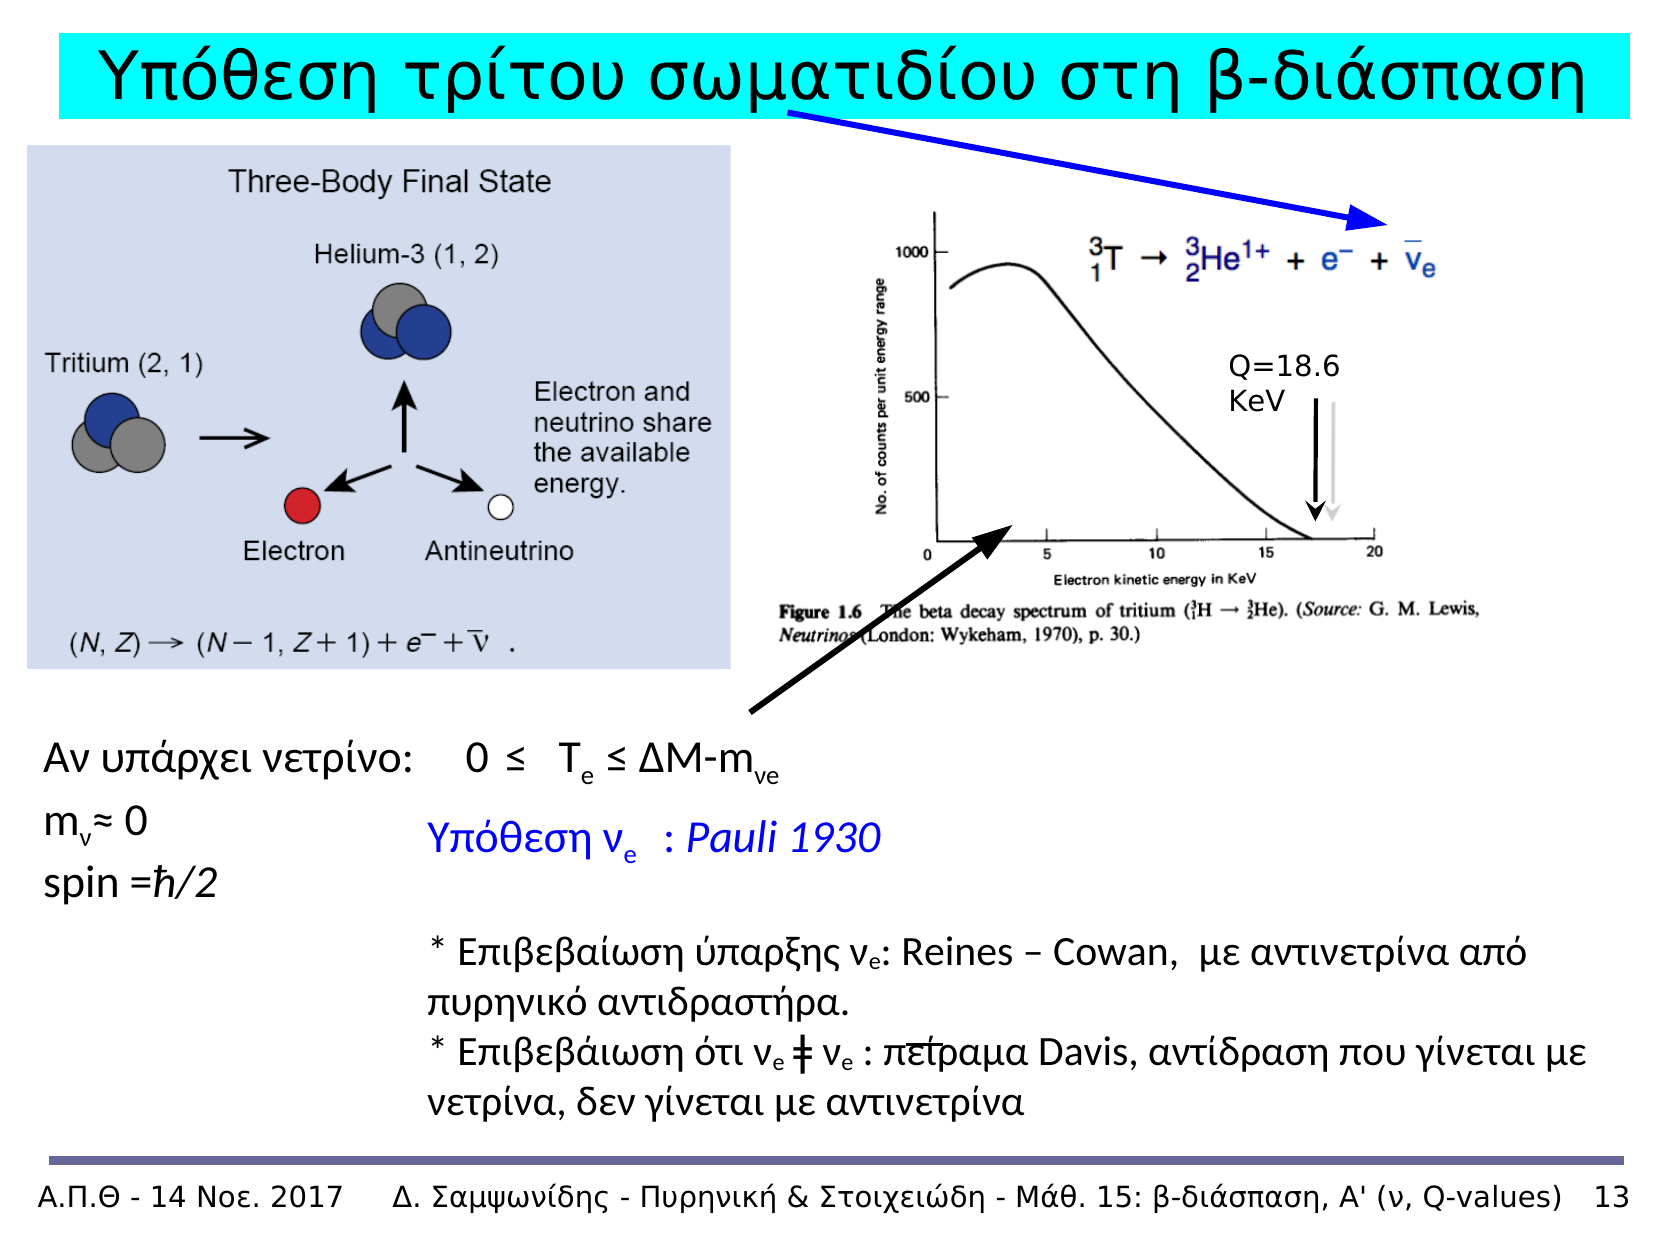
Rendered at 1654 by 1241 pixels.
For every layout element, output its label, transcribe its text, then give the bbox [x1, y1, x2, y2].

text_box Αν υπάρχει νετρίνο: 0 ≤ Te ≤ ΔΜ-mνe mν≈ 0 spin =ħ/2 [28, 719, 1145, 970]
text_box Q=18.6 KeV [1213, 339, 1414, 426]
title Υπόθεση τρίτου σωματιδίου στη β-διάσπαση [59, 33, 1630, 119]
text_box Υπόθεση νe : Pauli 1930 * Επιβεβαίωση ύπαρξης νe: Reines – Cowan, με αντινετρίνα από πυρηνικό αντιδραστήρα. * Επιβεβάιωση ότι νe ǂ νe : πείραμα Davis, αντίδραση που γίνεται με νετρίνα, δεν γίνεται με αντινετρίνα [412, 798, 1654, 1132]
picture [767, 197, 1491, 652]
picture [27, 145, 731, 669]
